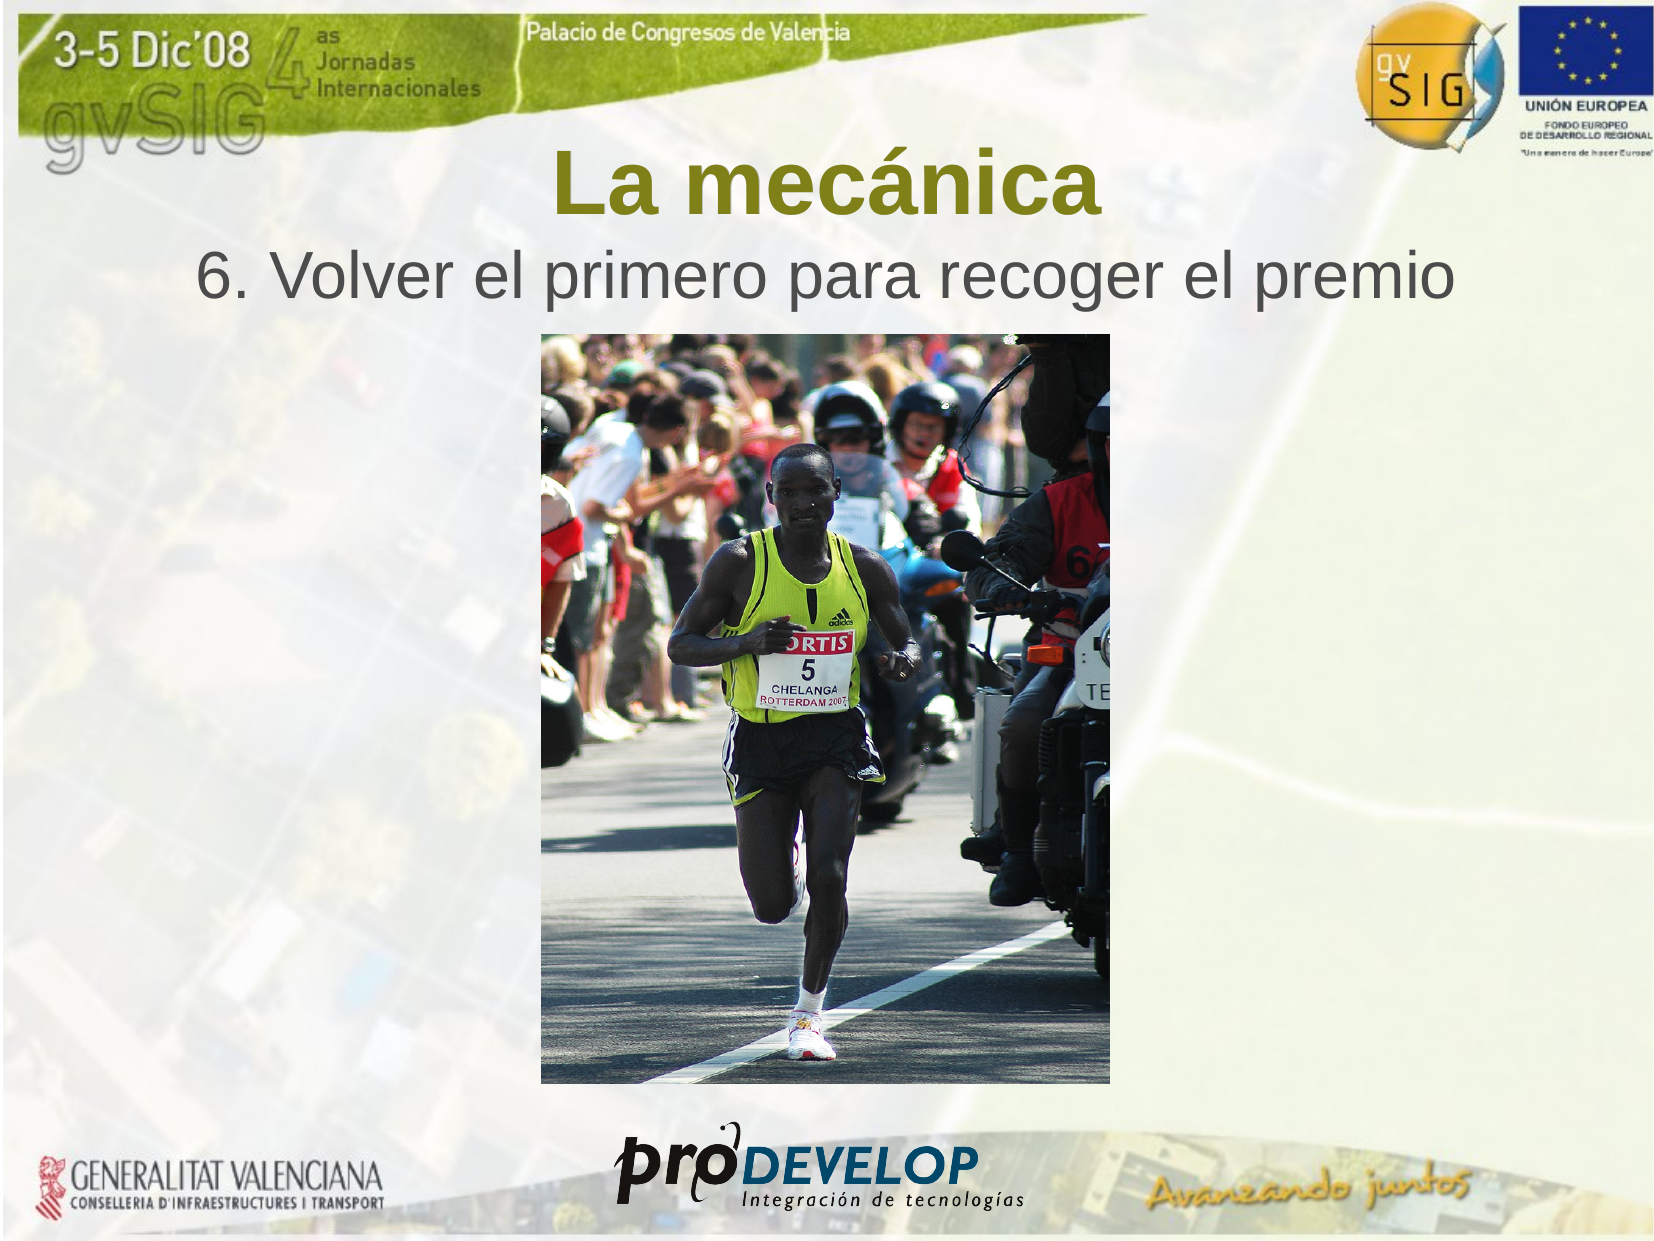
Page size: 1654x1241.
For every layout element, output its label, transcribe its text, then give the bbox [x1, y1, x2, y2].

picture [3, 0, 1654, 1241]
title La mecánica [82, 78, 1571, 203]
text_box 6. Volver el primero para recoger el premio [82, 203, 1571, 349]
